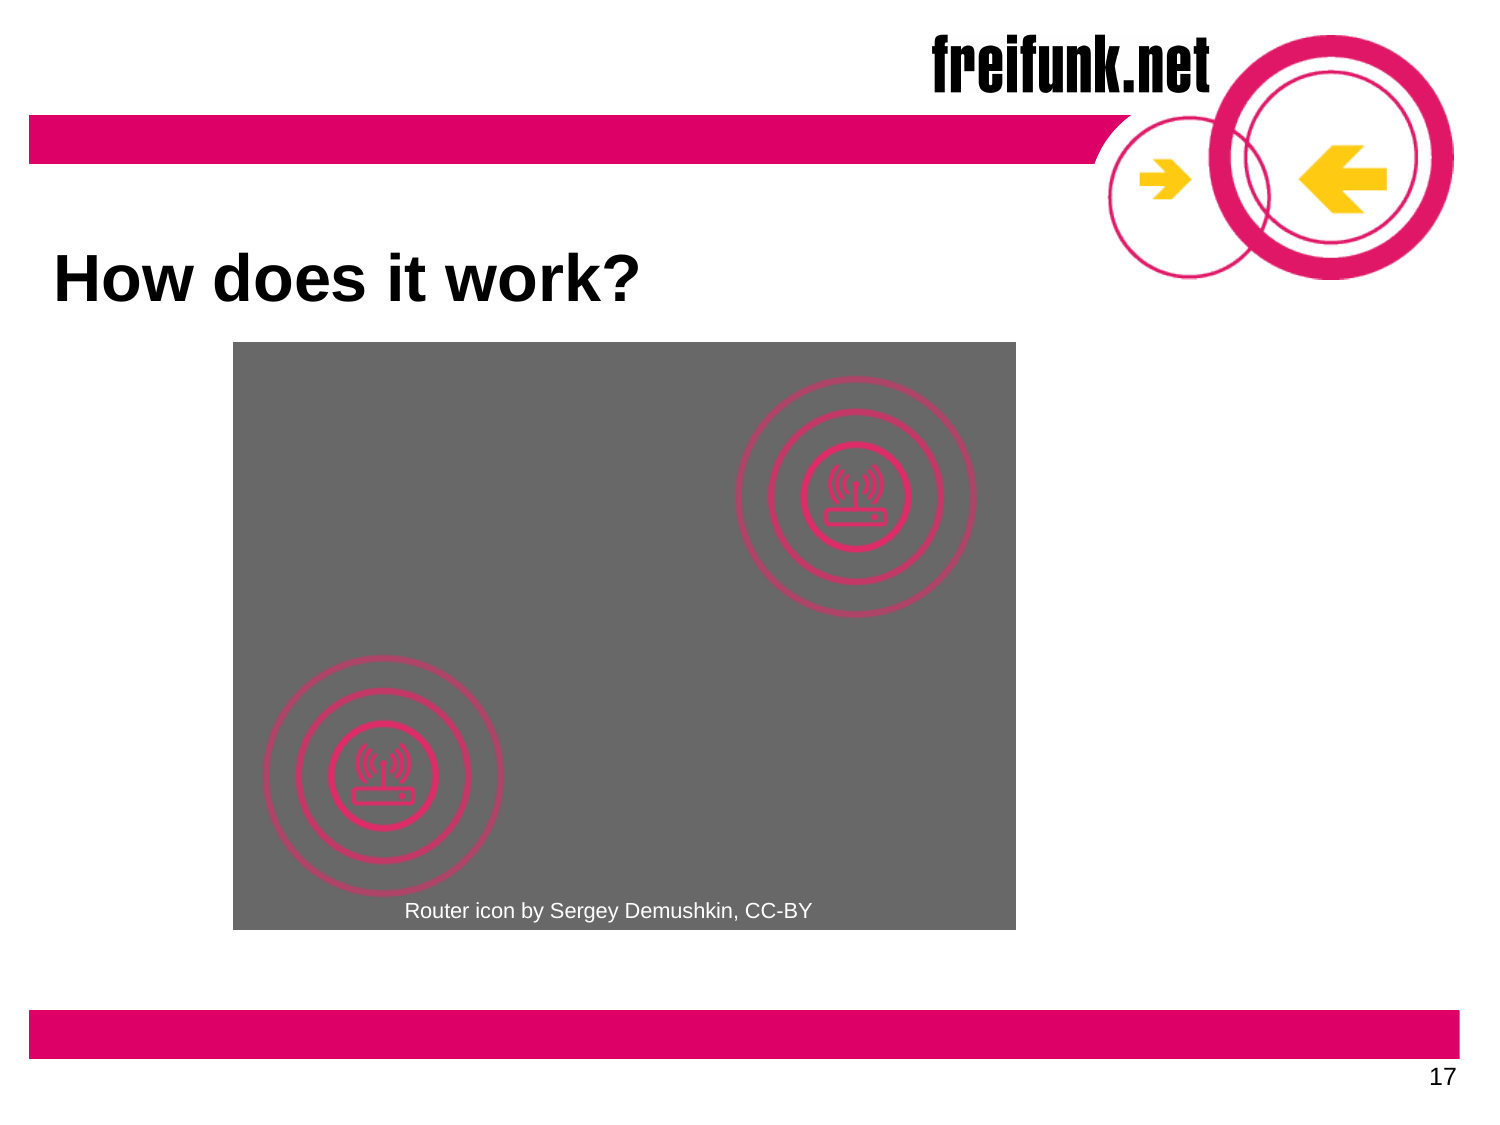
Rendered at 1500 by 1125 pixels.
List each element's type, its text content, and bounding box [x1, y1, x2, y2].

text_box How does it work? [53, 236, 1046, 396]
picture [932, 34, 1454, 280]
text_box Router icon by Sergey Demushkin, CC-BY [389, 891, 829, 931]
picture [233, 396, 1016, 930]
